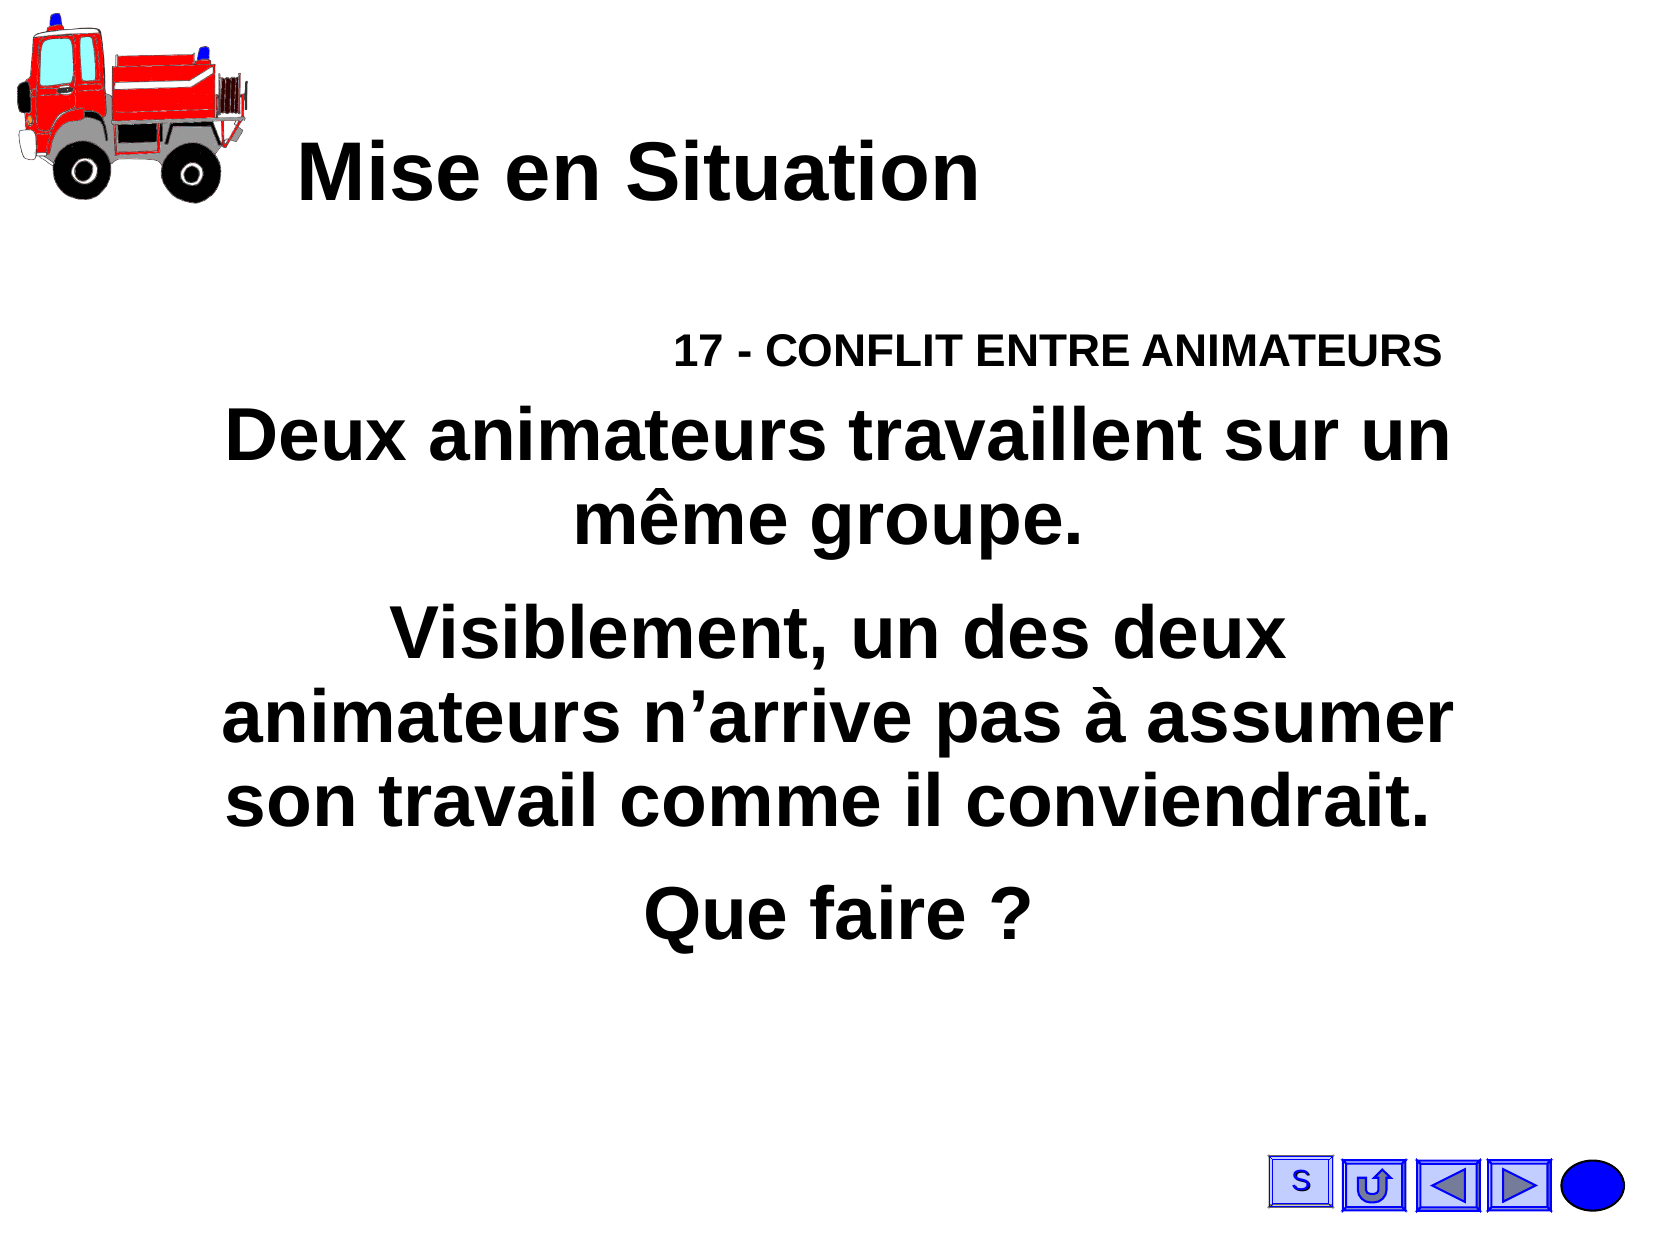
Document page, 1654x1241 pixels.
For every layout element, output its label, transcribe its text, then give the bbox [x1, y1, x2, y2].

picture [8, 8, 257, 216]
text_box 17 - CONFLIT ENTRE ANIMATEURS [673, 324, 1536, 430]
text_box [1561, 1160, 1625, 1211]
text_box Mise en Situation [281, 118, 1020, 227]
list Deux animateurs travaillent sur un même groupe. Visiblement, un des deux animateurs n’arrive pas à assumer son travail comme il conviendrait. Que faire ? [201, 385, 1477, 964]
